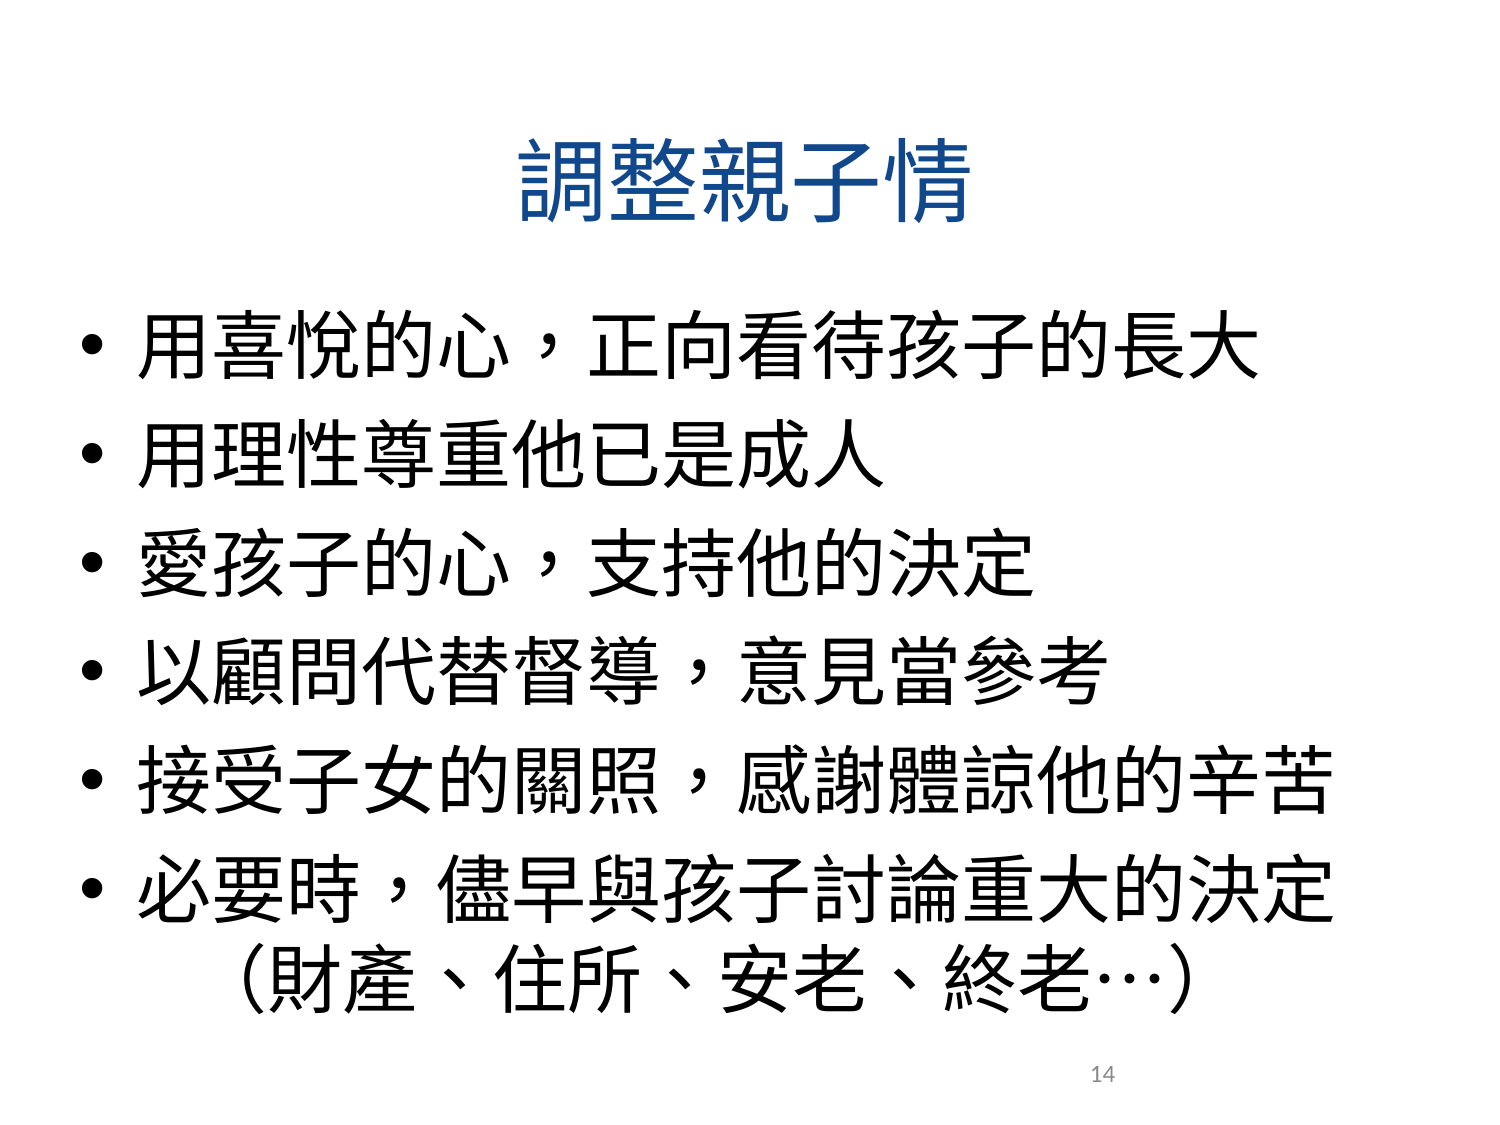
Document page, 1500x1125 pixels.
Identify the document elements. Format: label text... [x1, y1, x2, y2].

title 調整親子情 [64, 66, 1426, 291]
list 用喜悅的心，正向看待孩子的長大 用理性尊重他已是成人 愛孩子的心，支持他的決定 以顧問代替督導，意見當參考 接受子女的關照，感謝體諒他的辛苦 必要時，儘早與孩子討論重大的決定（財產、住所、安老、終老…） [64, 290, 1400, 1038]
text_box [1074, 1042, 1426, 1103]
